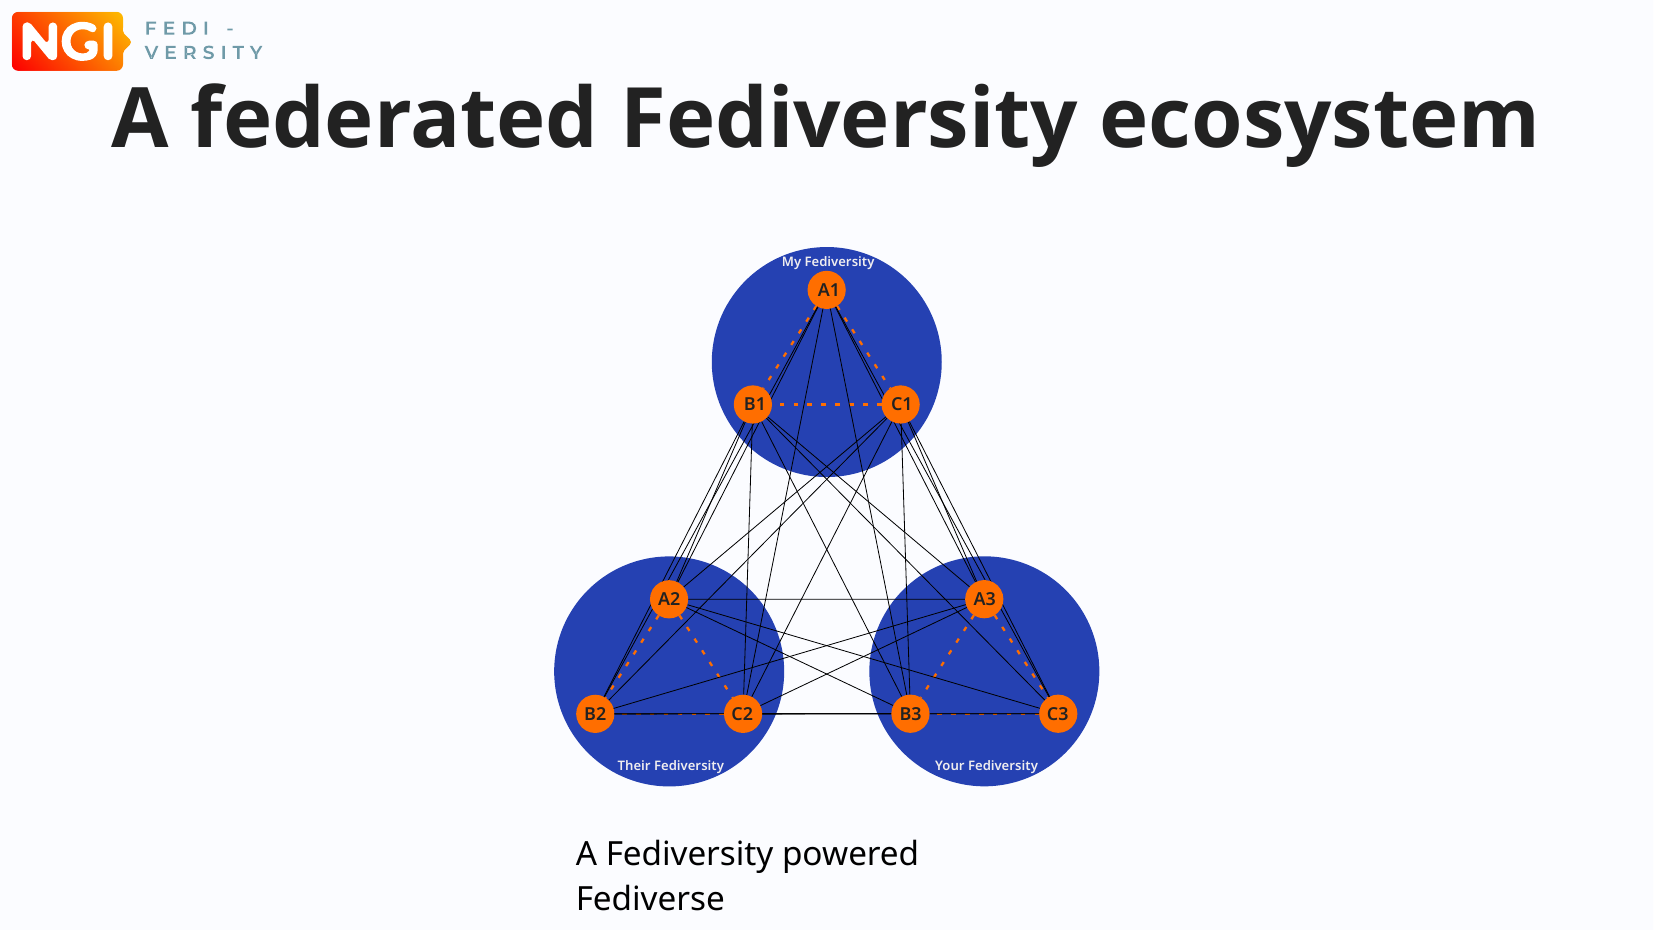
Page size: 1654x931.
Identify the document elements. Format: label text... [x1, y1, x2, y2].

text_box A Fediversity powered Fediverse [561, 822, 1093, 883]
title A federated Fediversity ecosystem [82, 37, 1571, 193]
picture [554, 247, 1100, 787]
